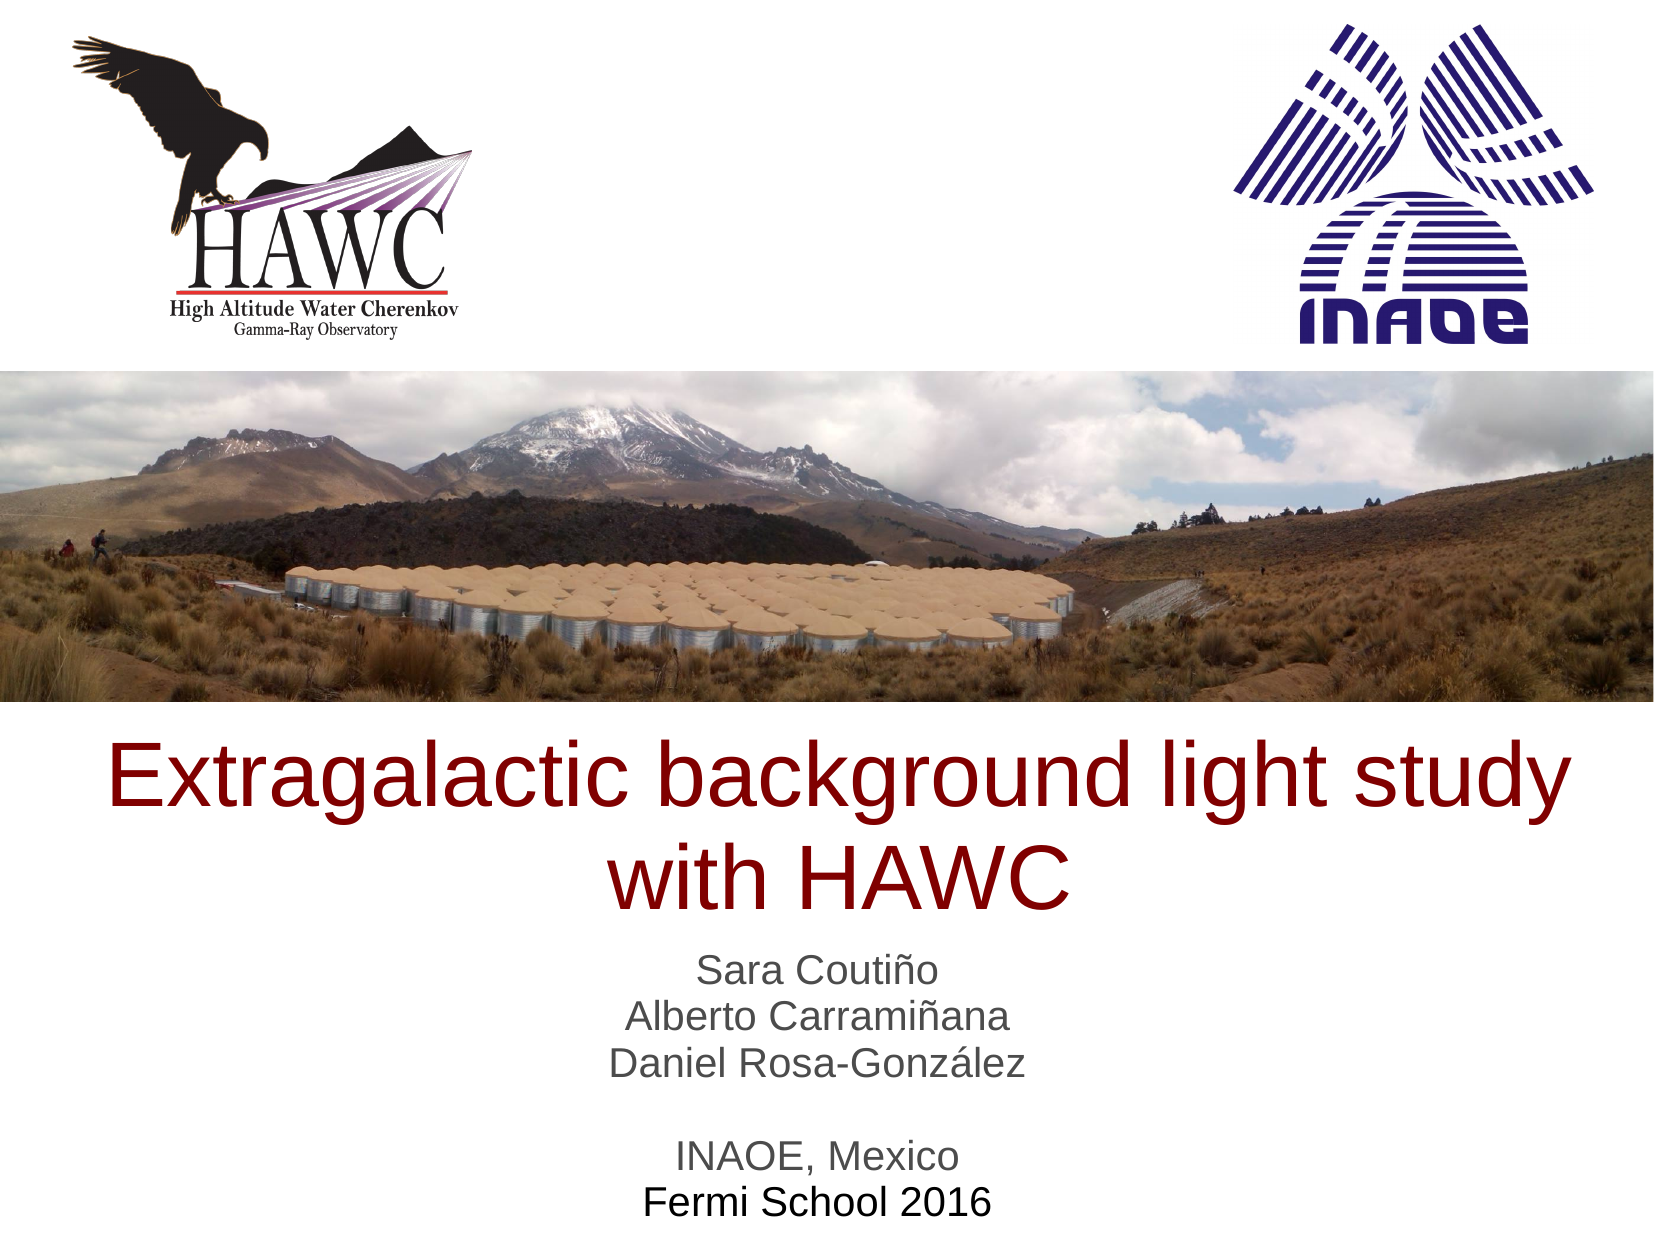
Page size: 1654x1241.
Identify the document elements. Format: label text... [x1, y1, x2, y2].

picture [72, 36, 472, 340]
picture [0, 371, 1654, 702]
picture [1233, 24, 1594, 344]
title Extragalactic background light study with HAWC [95, 722, 1585, 931]
subtitle Sara Coutiño Alberto Carramiñana Daniel Rosa-González INAOE, Mexico Fermi School 2016 [510, 945, 1126, 1228]
